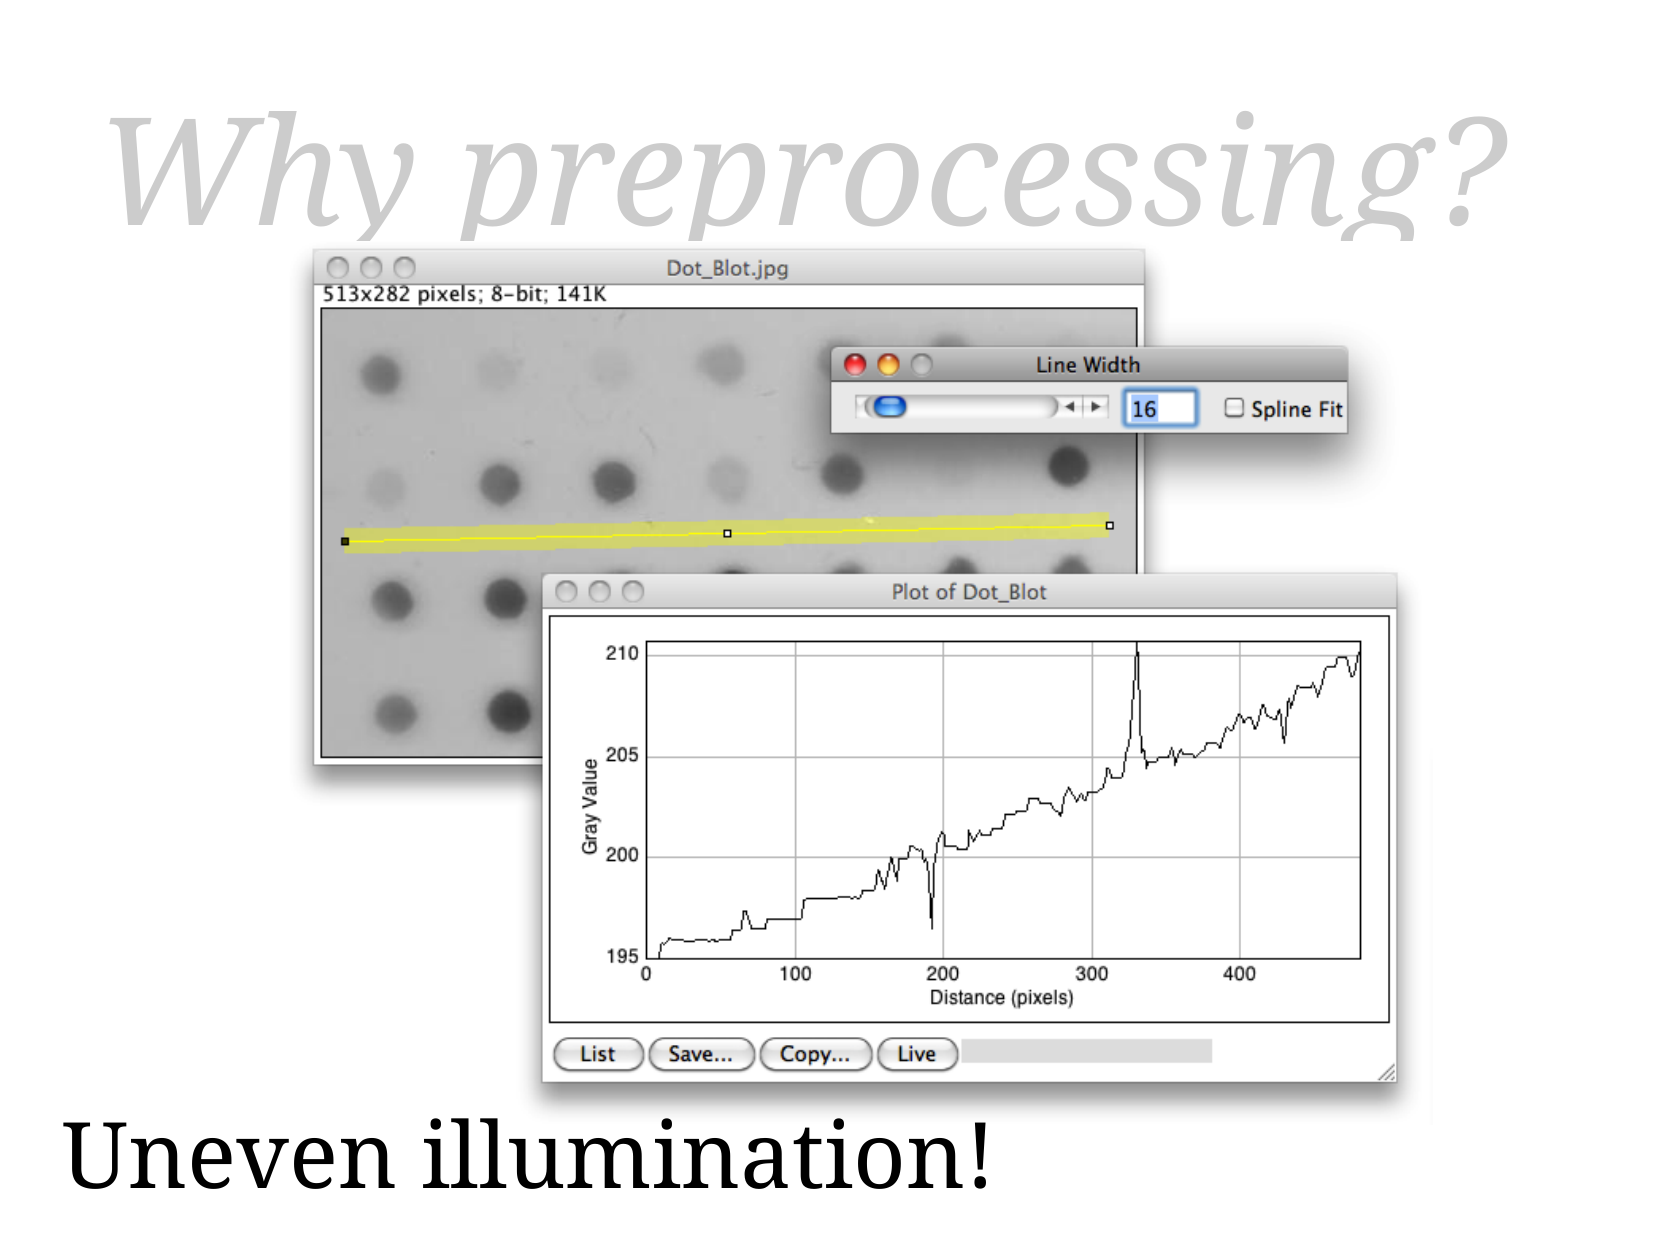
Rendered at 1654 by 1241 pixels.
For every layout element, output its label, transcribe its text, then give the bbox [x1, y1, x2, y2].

picture [289, 241, 1433, 1083]
text_box Why preprocessing? [81, 57, 1654, 239]
text_box Uneven illumination! [48, 1083, 1624, 1200]
